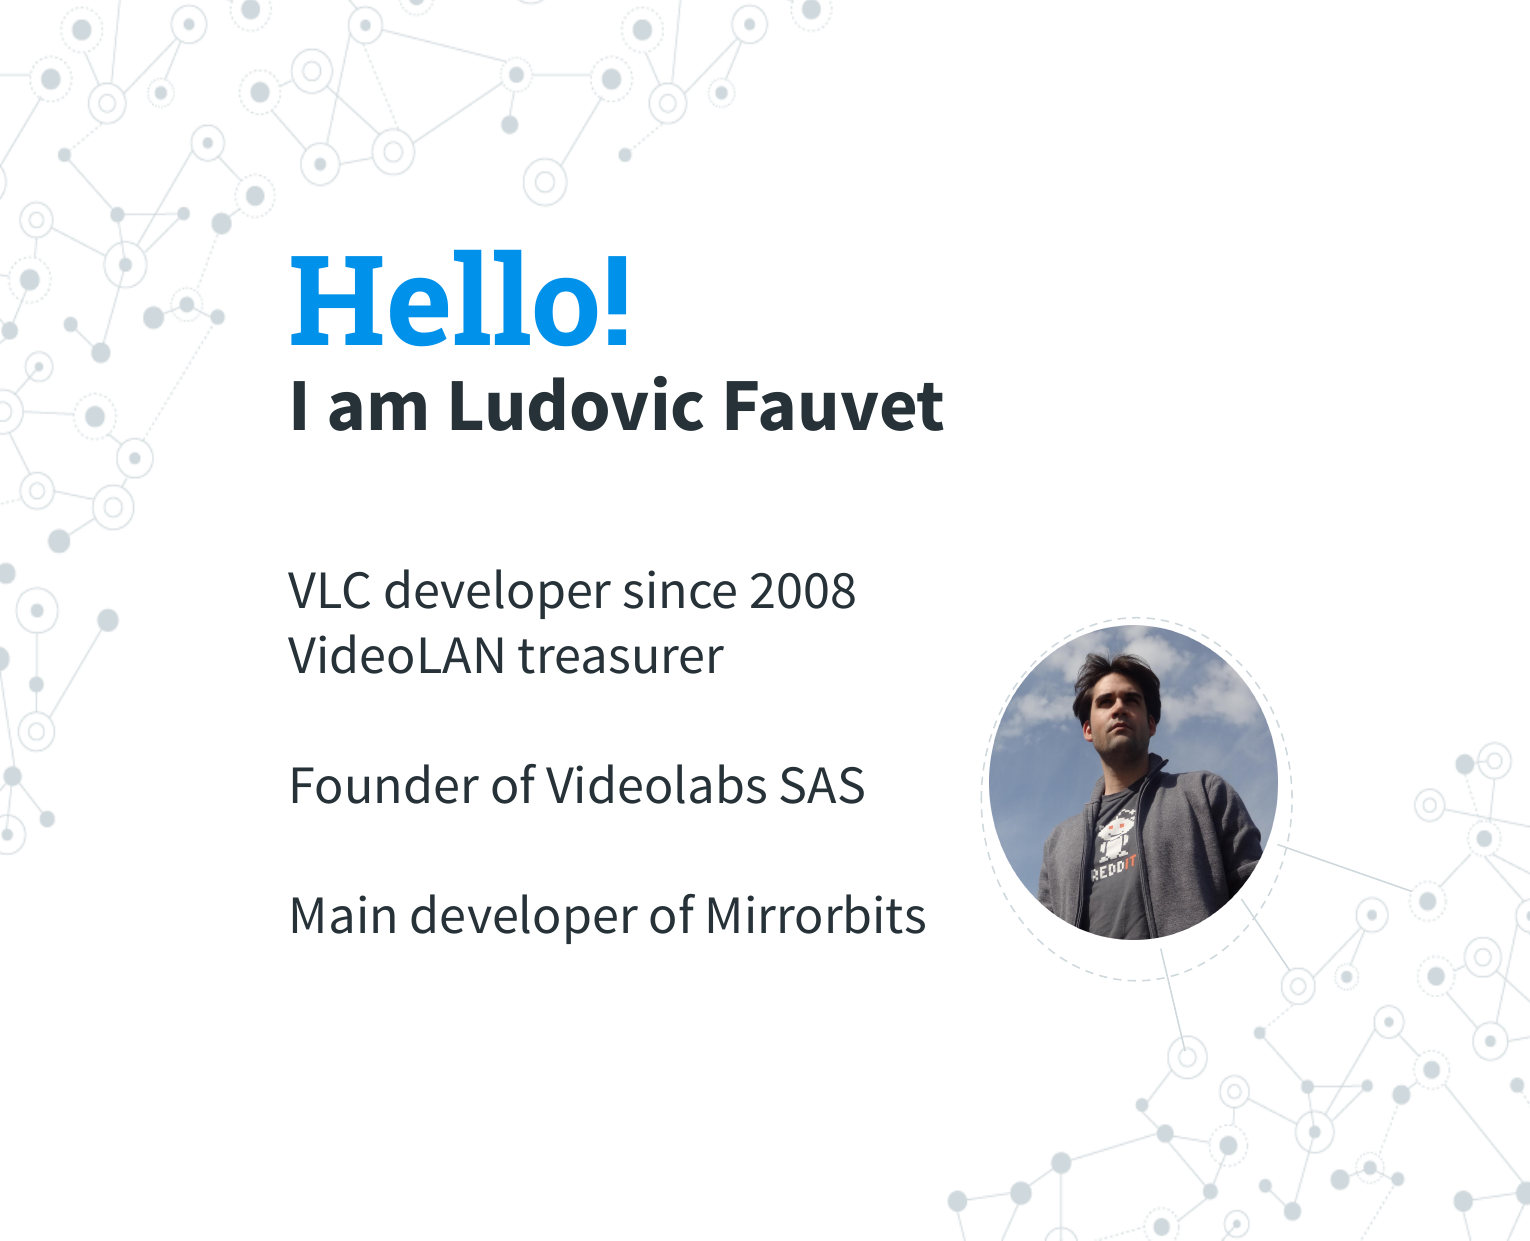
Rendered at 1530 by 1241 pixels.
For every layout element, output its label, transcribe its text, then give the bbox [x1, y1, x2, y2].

subtitle I am Ludovic Fauvet [273, 340, 1218, 530]
picture [0, 0, 1530, 1241]
title Hello! [273, 106, 1218, 340]
list VLC developer since 2008 VideoLAN treasurer Founder of Videolabs SAS Main developer of Mirrorbits [273, 539, 964, 1133]
